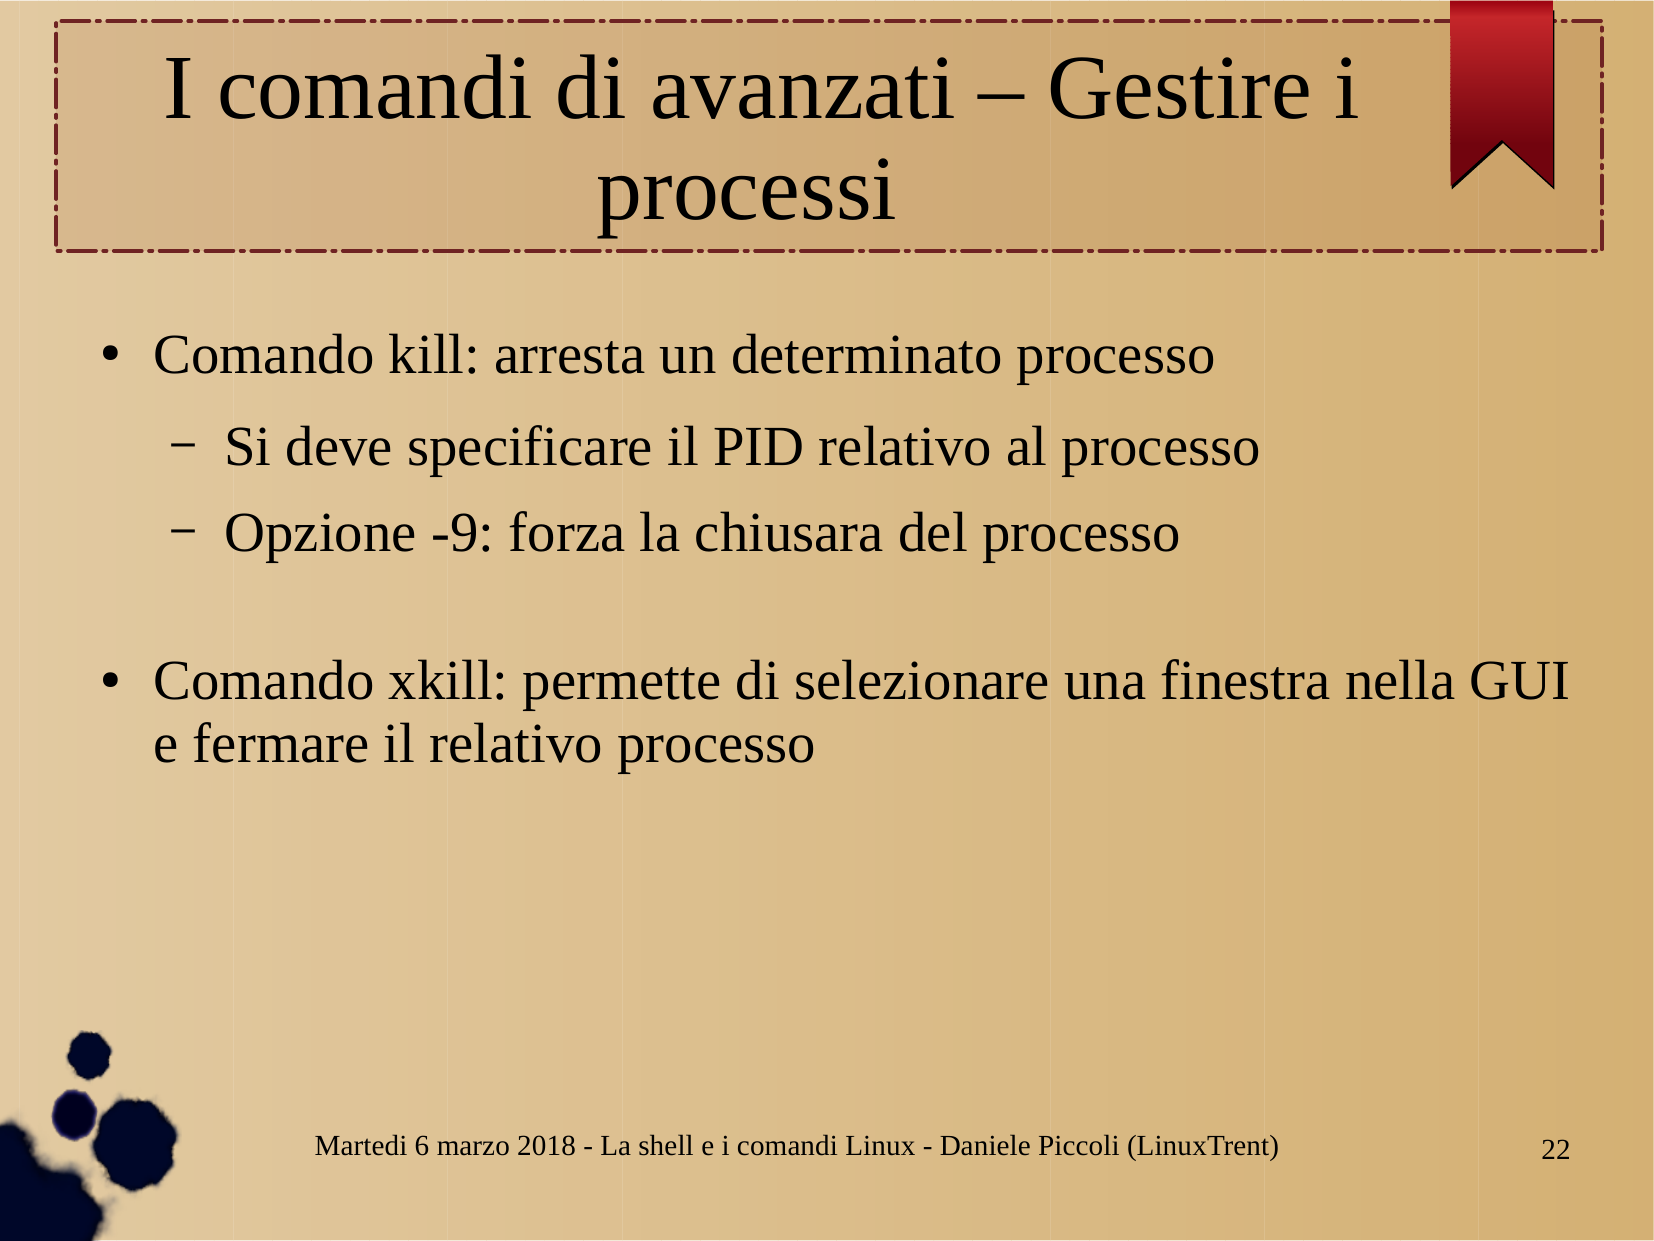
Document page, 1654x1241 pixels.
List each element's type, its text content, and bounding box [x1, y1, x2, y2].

title I comandi di avanzati – Gestire i processi [82, 36, 1412, 240]
list Comando xkill: permette di selezionare una finestra nella GUI e fermare il relativo processo [82, 649, 1583, 827]
list Comando kill: arresta un determinato processo Si deve specificare il PID relativo al processo Opzione -9: forza la chiusara del processo [82, 322, 1583, 603]
